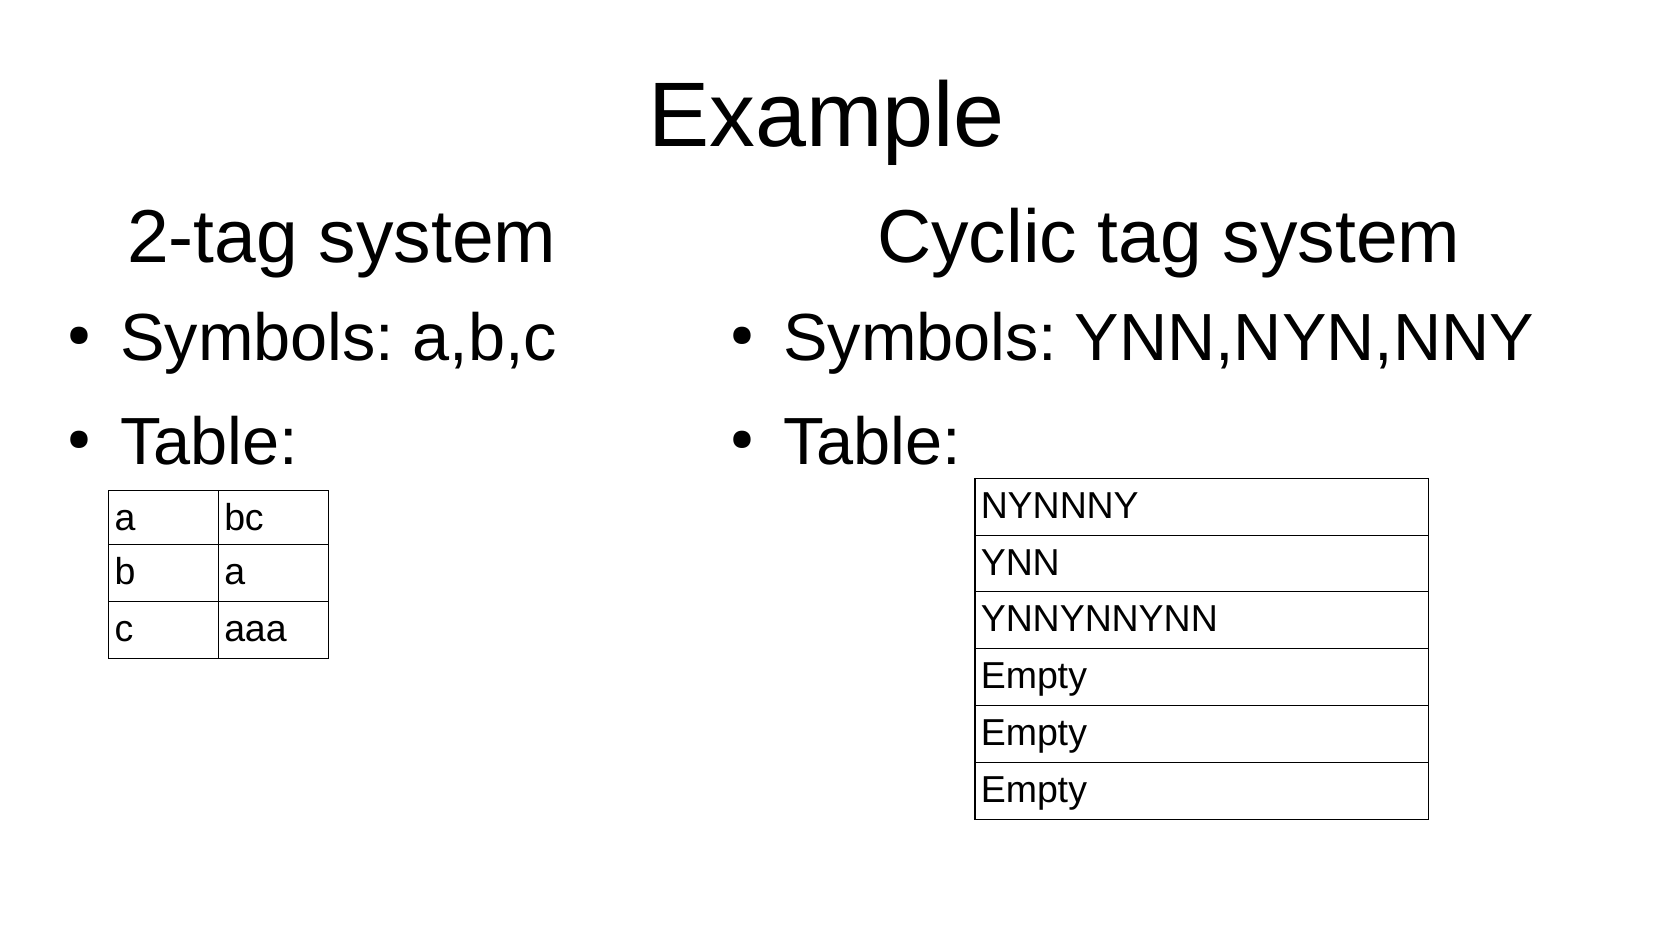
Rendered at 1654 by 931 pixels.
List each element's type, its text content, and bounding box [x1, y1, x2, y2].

table_cell aaa [219, 602, 328, 658]
list Symbols: a,b,c Table: [49, 300, 676, 840]
table_cell YNNYNNYNN [976, 592, 1428, 648]
title Example [82, 37, 1571, 193]
text_box 2-tag system [112, 187, 601, 301]
table_cell Empty [976, 763, 1428, 819]
table_cell b [109, 545, 218, 601]
text_box Cyclic tag system [862, 187, 1613, 338]
table_cell Empty [976, 649, 1428, 705]
list Symbols: YNN,NYN,NNY Table: [712, 300, 1538, 840]
table_header bc [219, 491, 328, 544]
table_header a [109, 491, 218, 544]
table_cell c [109, 602, 218, 658]
table_cell a [219, 545, 328, 601]
table_header NYNNNY [976, 479, 1428, 535]
table_cell Empty [976, 706, 1428, 762]
table_cell YNN [976, 536, 1428, 591]
